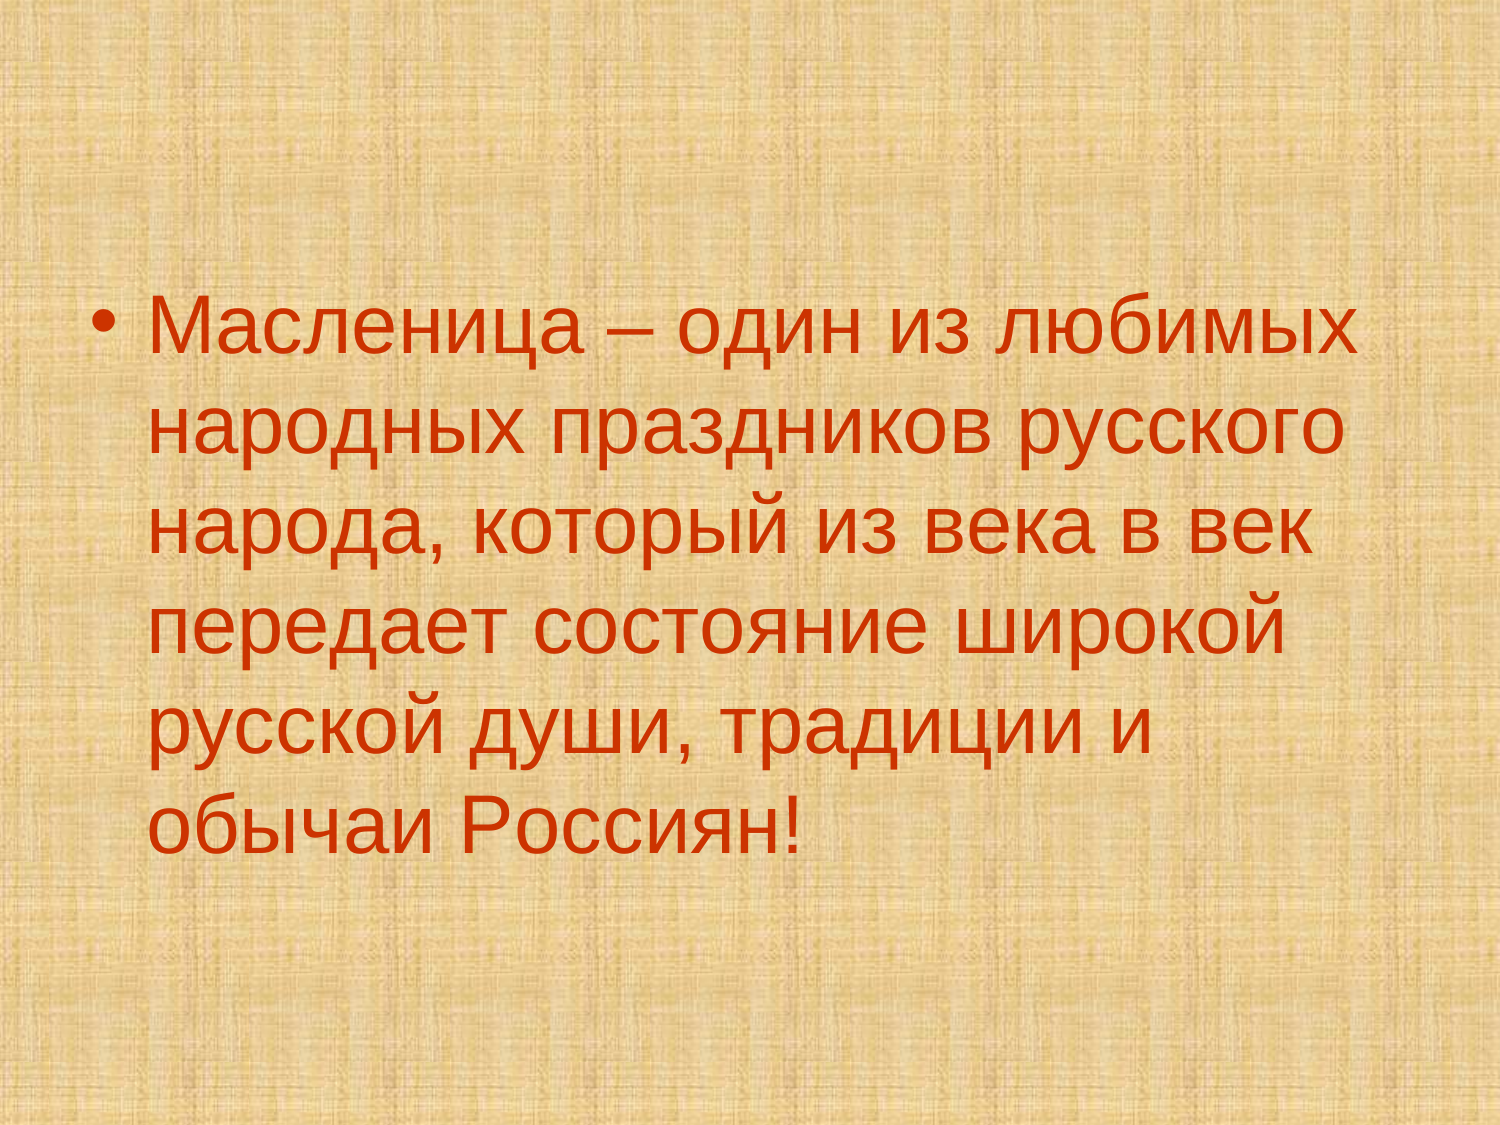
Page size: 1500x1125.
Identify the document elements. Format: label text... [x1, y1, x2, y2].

picture [0, 0, 1500, 1125]
list Масленица – один из любимых народных праздников русского народа, который из века в век передает состояние широкой русской души, традиции и обычаи Россиян! [75, 262, 1426, 1006]
